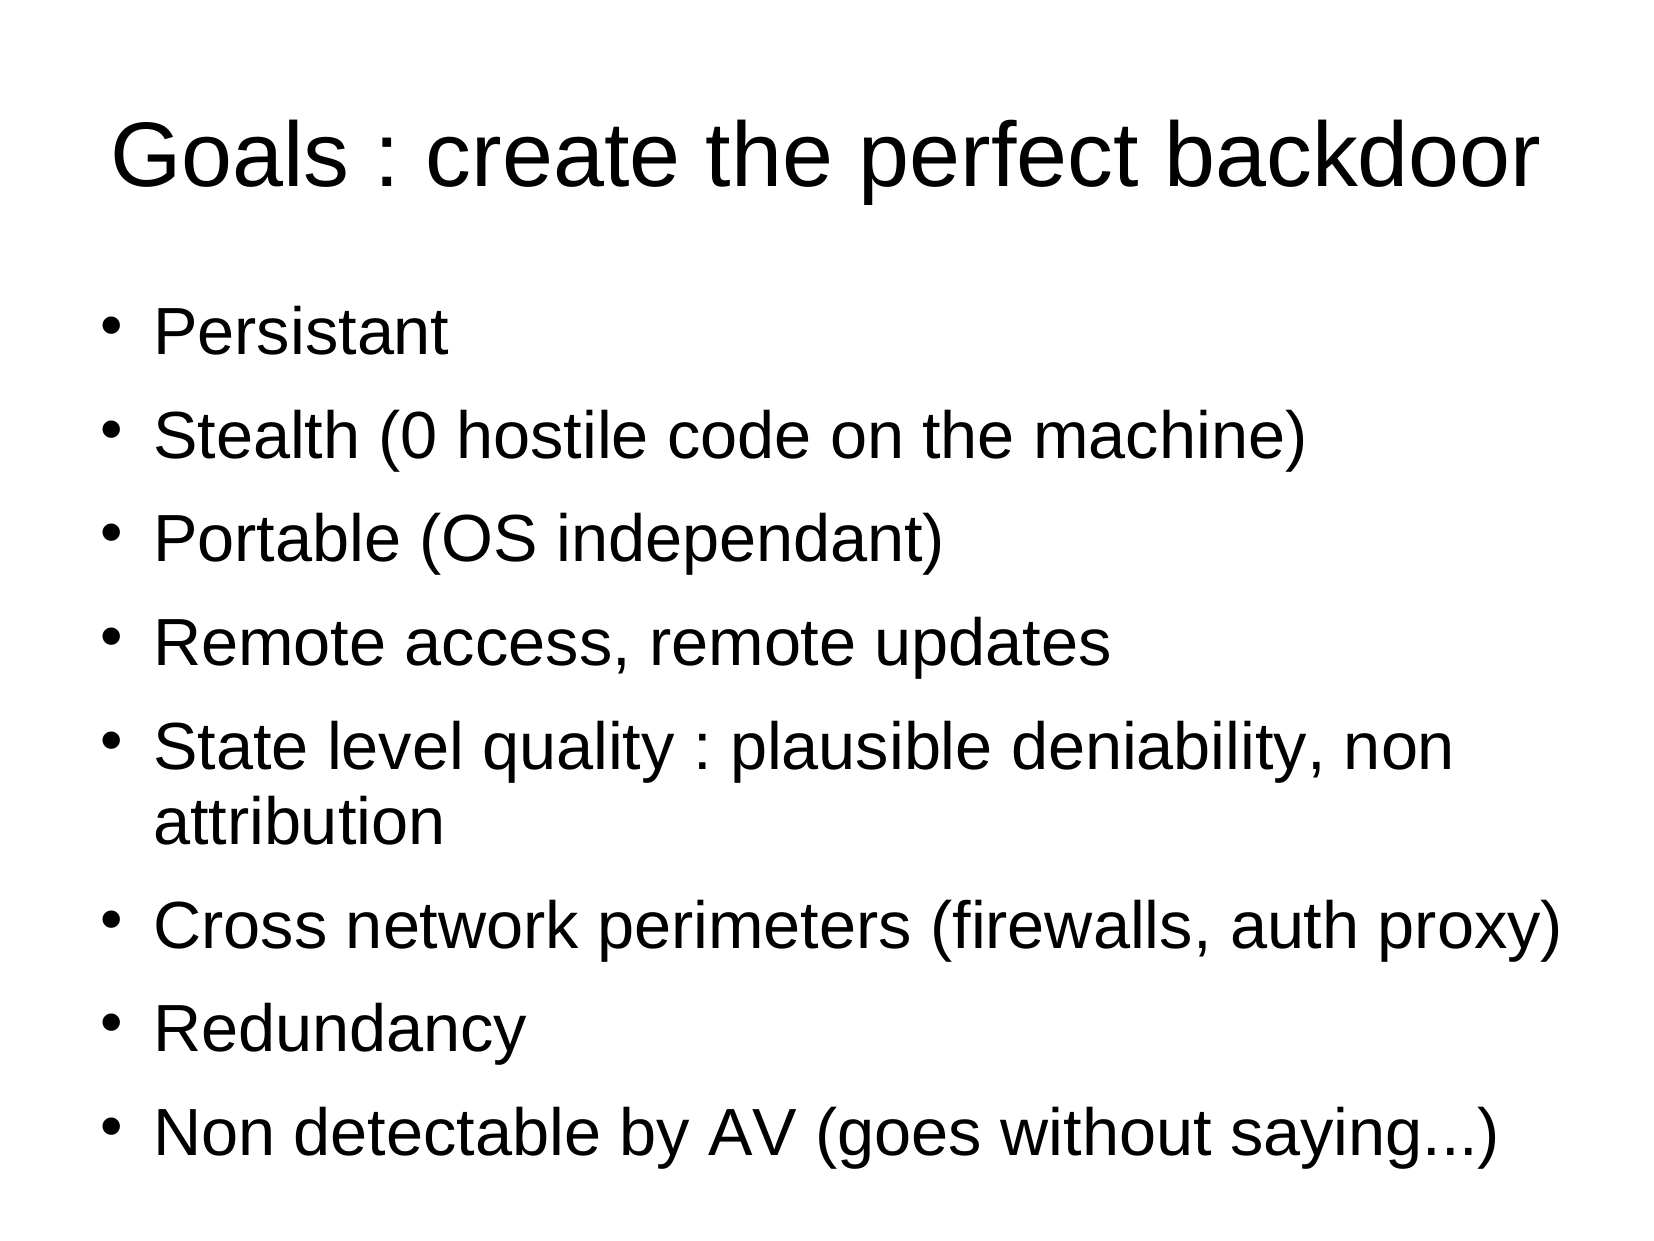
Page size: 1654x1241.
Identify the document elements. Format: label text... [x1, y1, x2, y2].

list Persistant Stealth (0 hostile code on the machine) Portable (OS independant) Remote access, remote updates State level quality : plausible deniability, non attribution Cross network perimeters (firewalls, auth proxy) Redundancy Non detectable by AV (goes without saying...) [82, 290, 1571, 1241]
title Goals : create the perfect backdoor [82, 49, 1571, 257]
